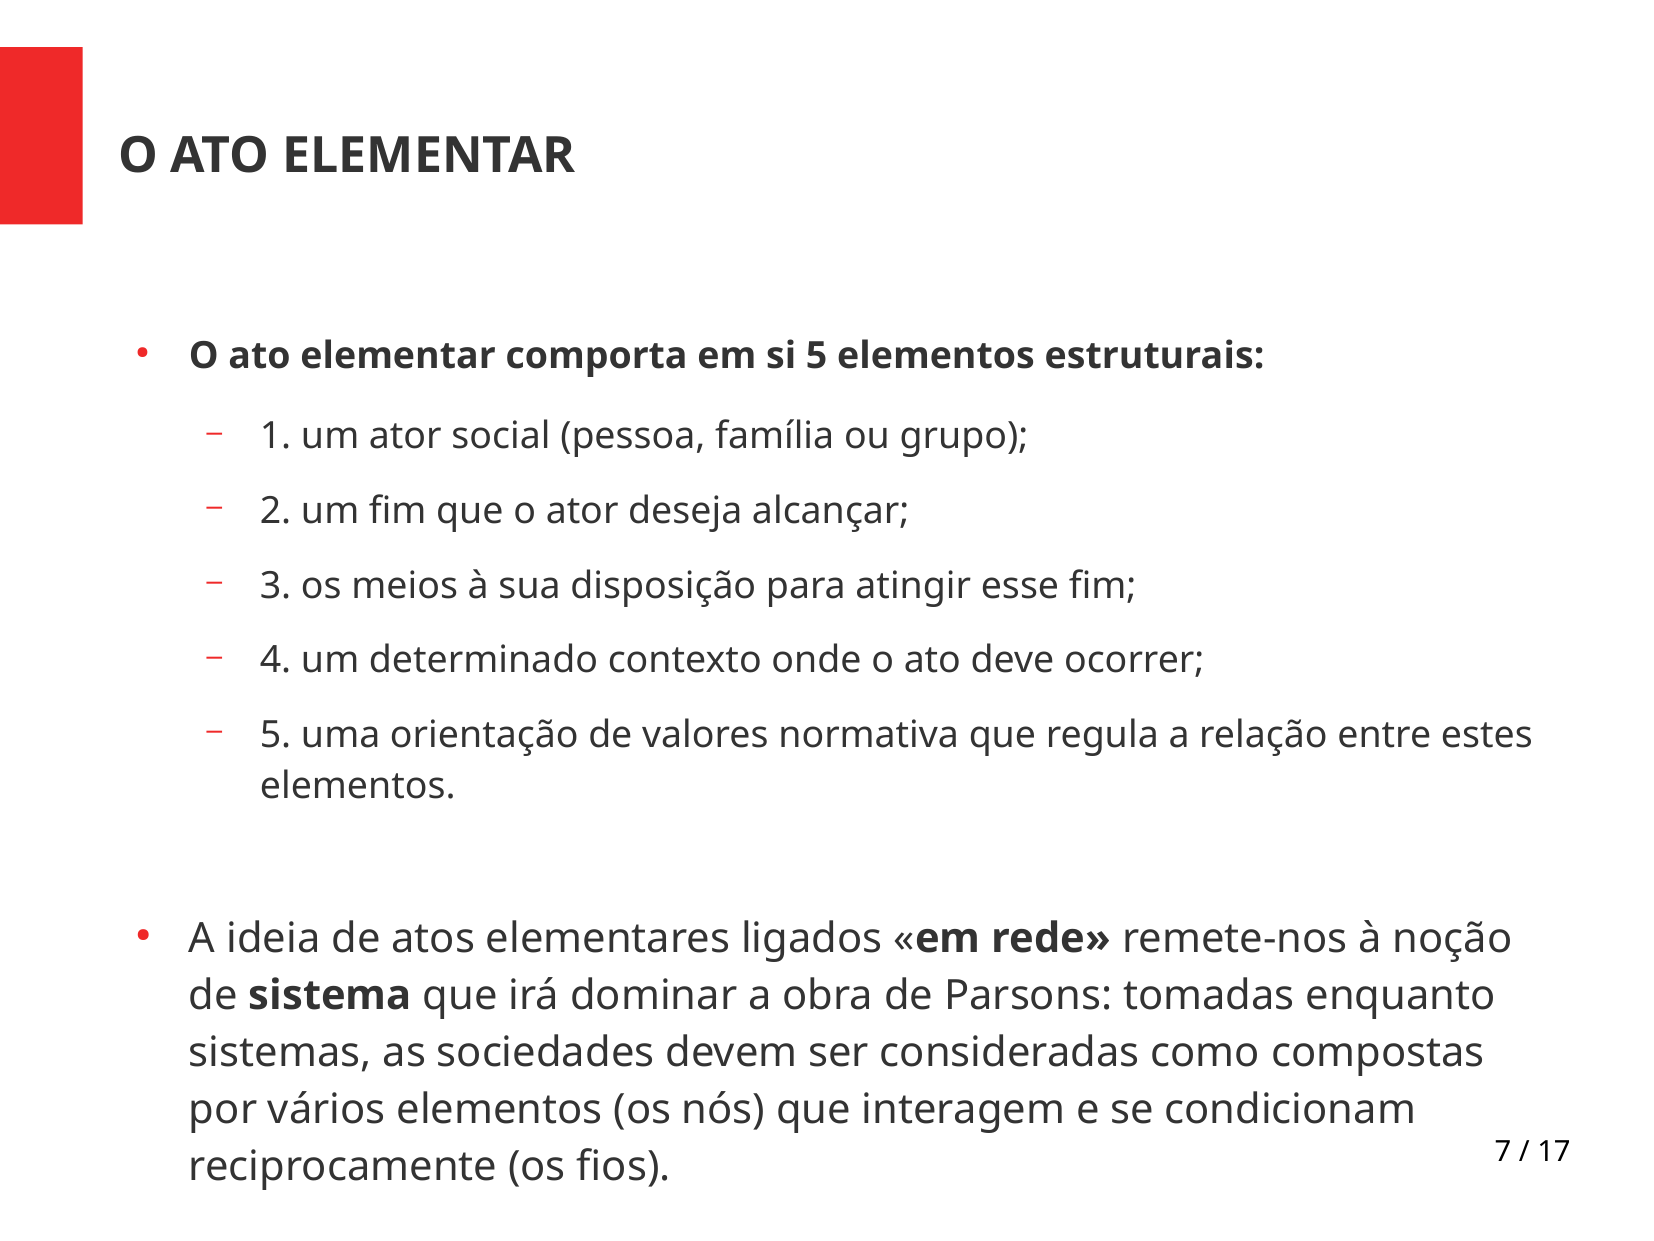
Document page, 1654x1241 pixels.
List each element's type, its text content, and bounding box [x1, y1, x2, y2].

title O ATO ELEMENTAR [118, 49, 1571, 257]
list O ato elementar comporta em si 5 elementos estruturais: 1. um ator social (pessoa, família ou grupo); 2. um fim que o ator deseja alcançar; 3. os meios à sua disposição para atingir esse fim; 4. um determinado contexto onde o ato deve ocorrer; 5. uma orientação de valores normativa que regula a relação entre estes elementos. A ideia de atos elementares ligados «em rede» remete-nos à noção de sistema que irá dominar a obra de Parsons: tomadas enquanto sistemas, as sociedades devem ser consideradas como compostas por vários elementos (os nós) que interagem e se condicionam reciprocamente (os fios). [118, 257, 1536, 968]
